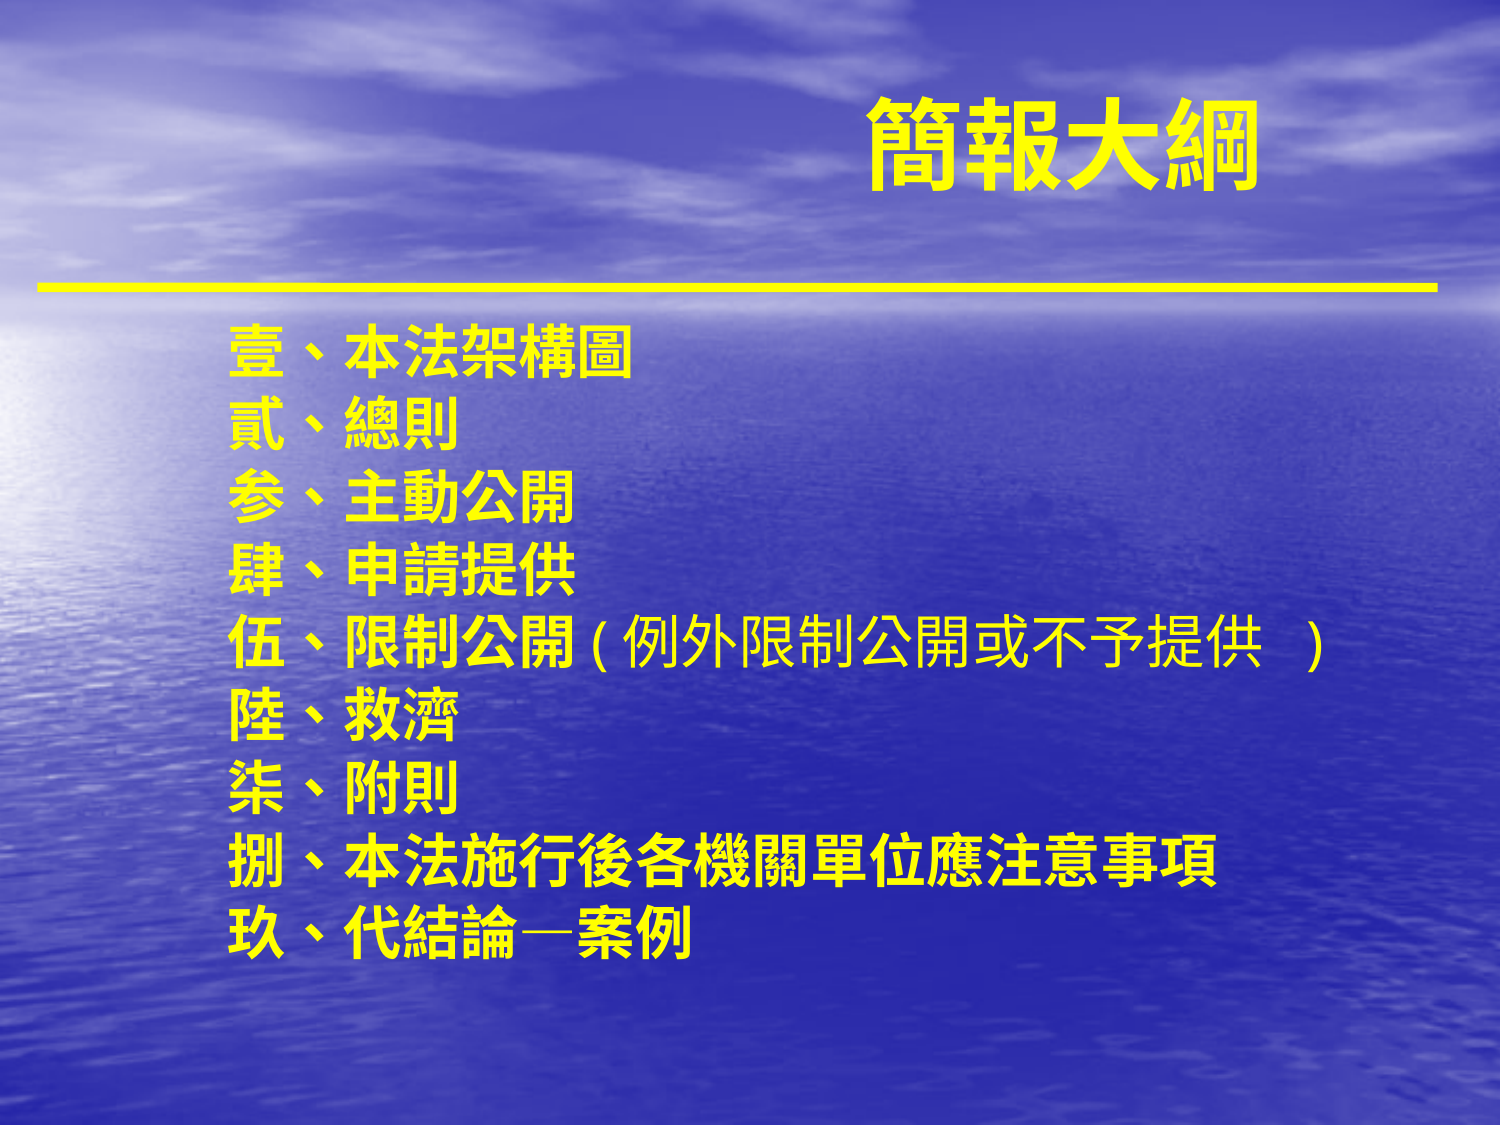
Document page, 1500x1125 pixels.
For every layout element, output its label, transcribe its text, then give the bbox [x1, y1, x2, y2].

text_box 壹、本法架構圖 貳、總則 参、主動公開 肆、申請提供 伍、限制公開(例外限制公開或不予提供 ) 陸、救濟 柒、附則 捌、本法施行後各機關單位應注意事項 玖、代結論—案例 [212, 312, 1500, 984]
text_box 簡報大綱 [75, 75, 1388, 211]
